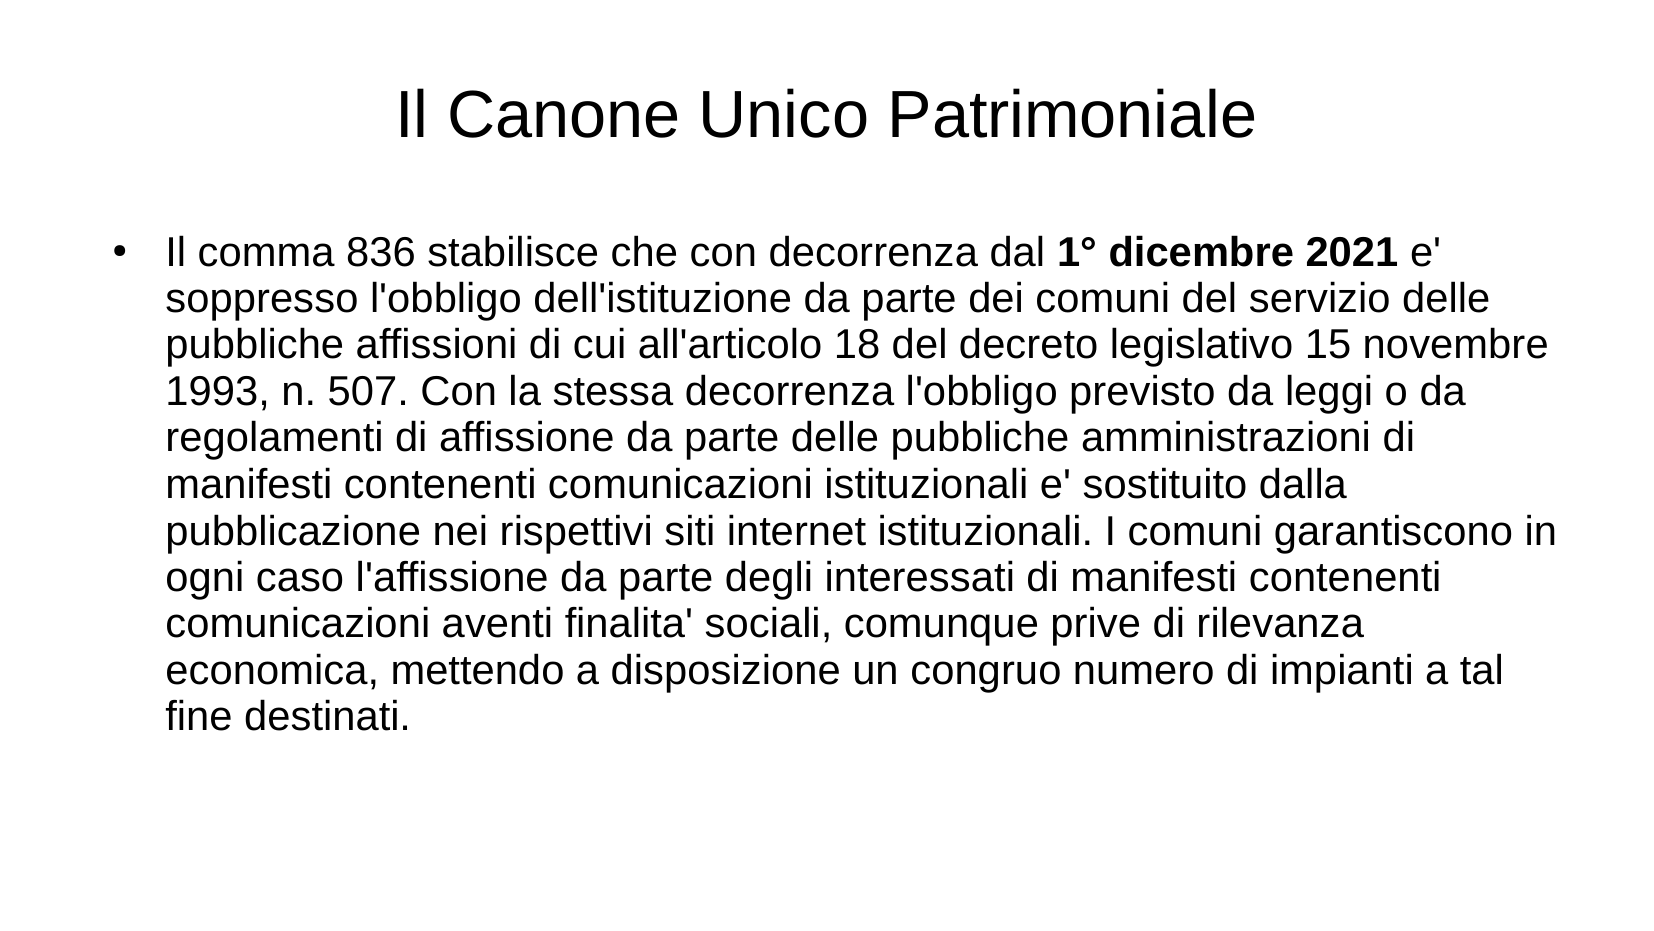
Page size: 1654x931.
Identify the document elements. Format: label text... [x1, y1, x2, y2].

list Il comma 836 stabilisce che con decorrenza dal 1° dicembre 2021 e' soppresso l'obbligo dell'istituzione da parte dei comuni del servizio delle pubbliche affissioni di cui all'articolo 18 del decreto legislativo 15 novembre 1993, n. 507. Con la stessa decorrenza l'obbligo previsto da leggi o da regolamenti di affissione da parte delle pubbliche amministrazioni di manifesti contenenti comunicazioni istituzionali e' sostituito dalla pubblicazione nei rispettivi siti internet istituzionali. I comuni garantiscono in ogni caso l'affissione da parte degli interessati di manifesti contenenti comunicazioni aventi finalita' sociali, comunque prive di rilevanza economica, mettendo a disposizione un congruo numero di impianti a tal fine destinati. [94, 228, 1583, 768]
title Il Canone Unico Patrimoniale [82, 37, 1571, 193]
